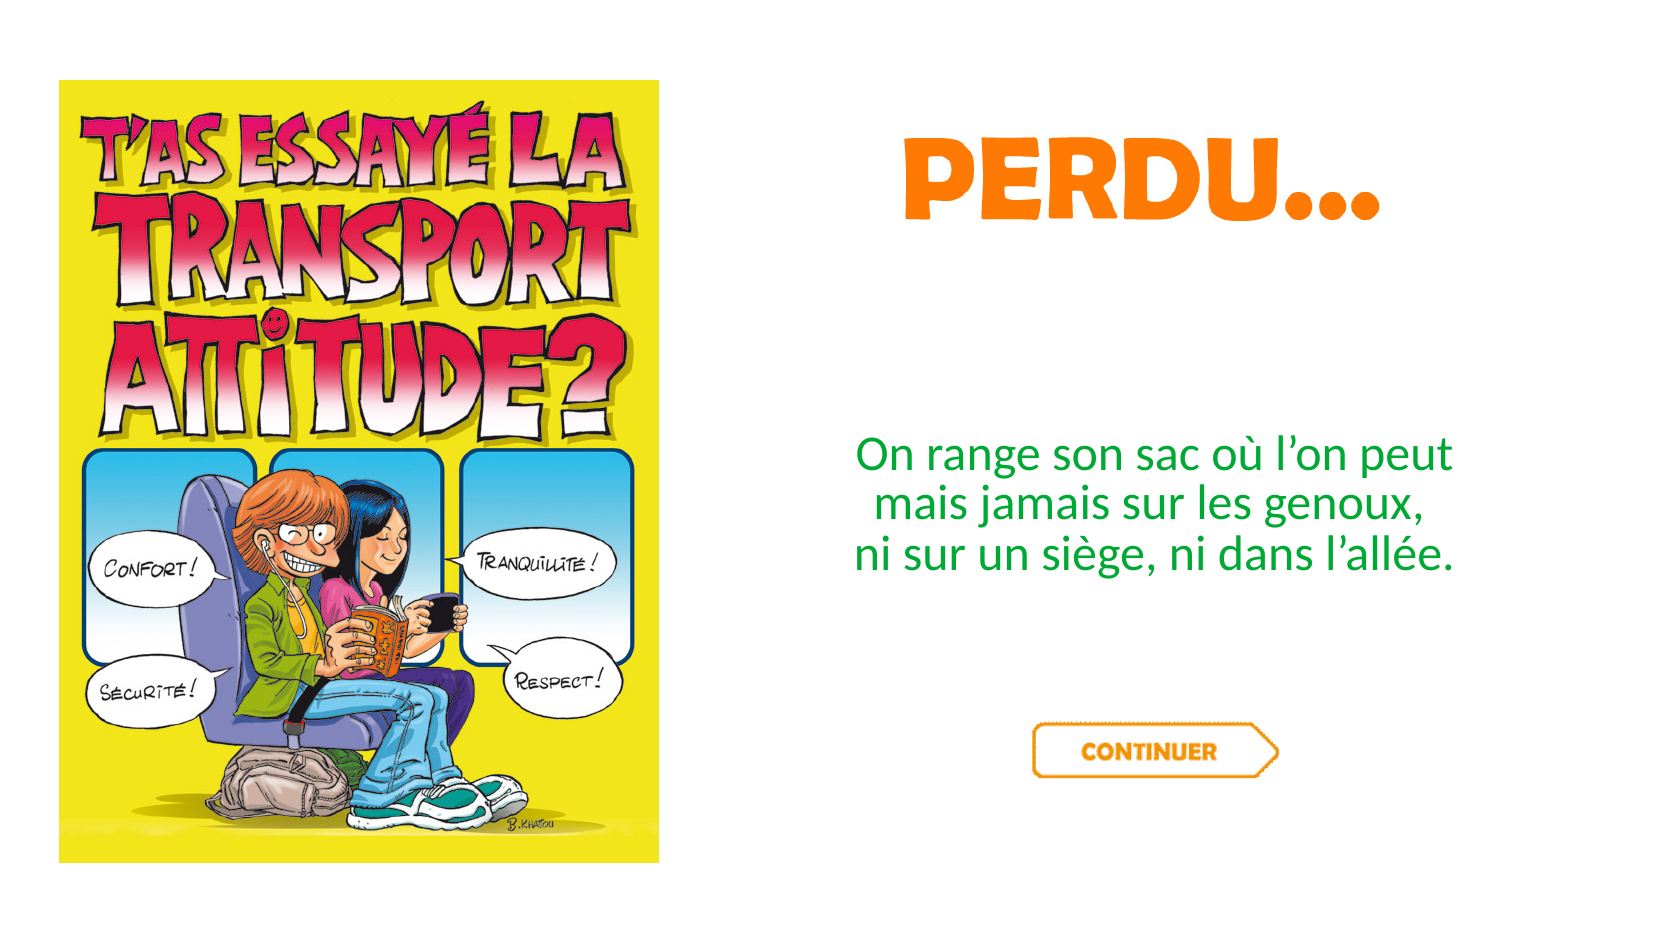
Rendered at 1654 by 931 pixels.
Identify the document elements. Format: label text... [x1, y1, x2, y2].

text_box On range son sac où l’on peut mais jamais sur les genoux, ni sur un siège, ni dans l’allée. [702, 425, 1607, 662]
picture [874, 88, 1420, 254]
picture [59, 80, 659, 863]
picture [1031, 720, 1282, 781]
